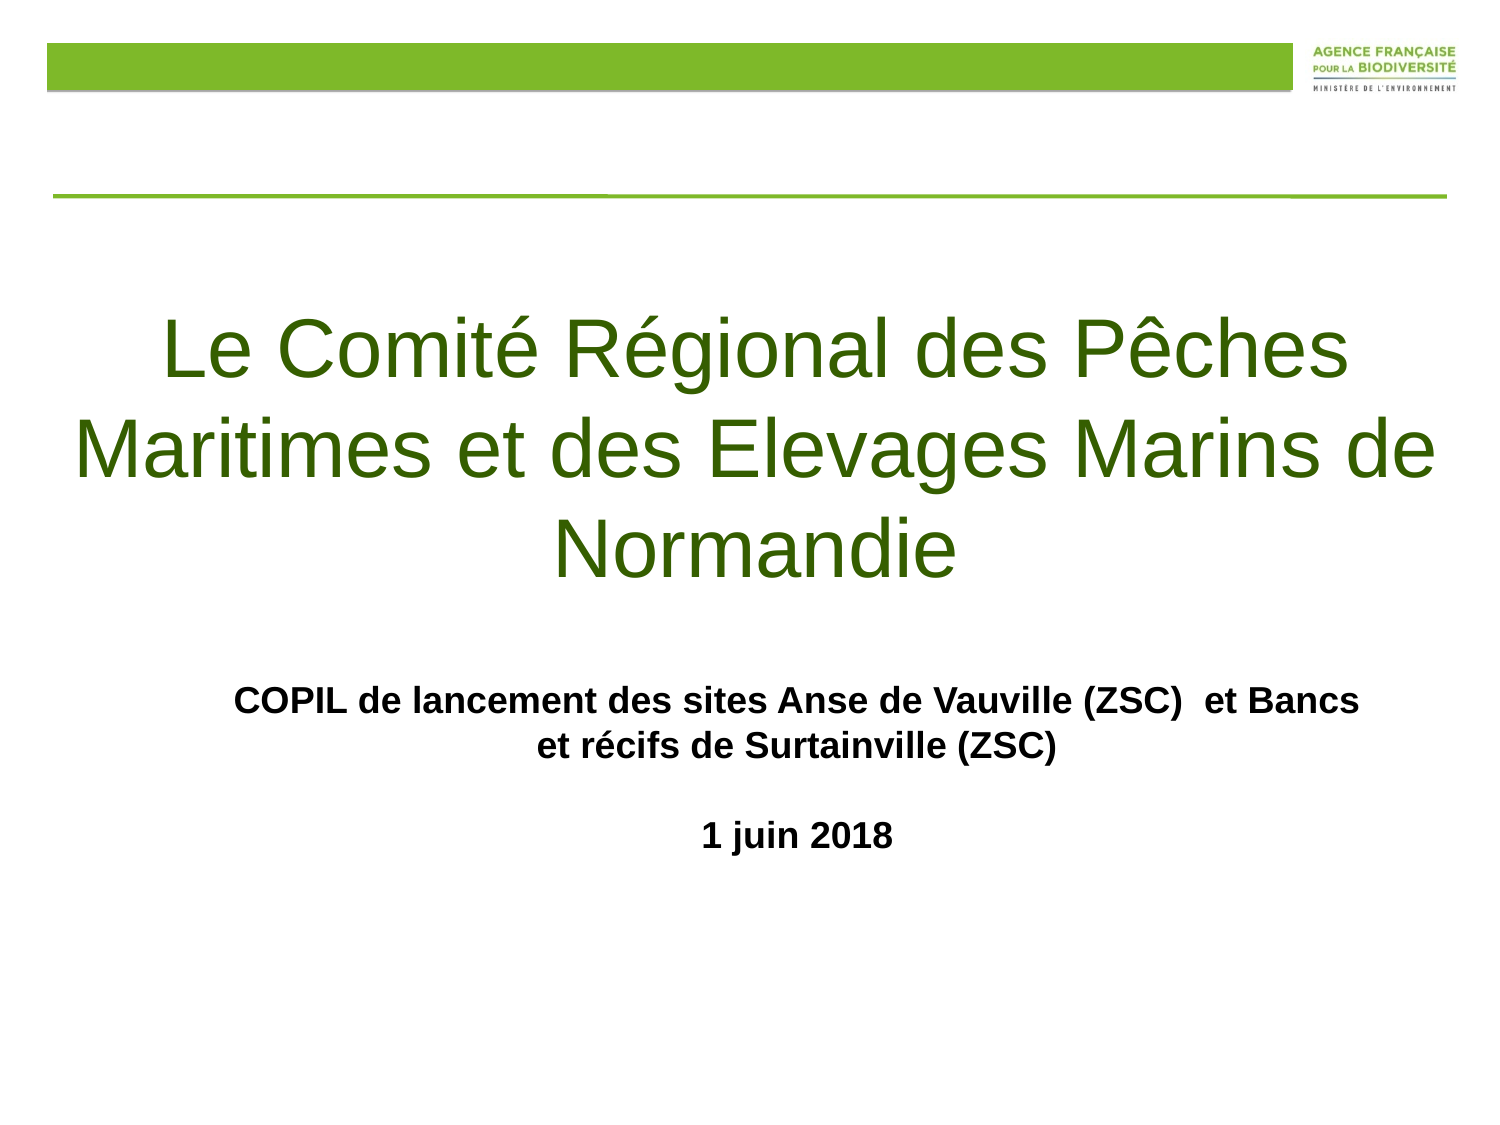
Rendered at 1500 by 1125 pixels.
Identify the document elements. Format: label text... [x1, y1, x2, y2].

text_box COPIL de lancement des sites Anse de Vauville (ZSC) et Bancs et récifs de Surtainville (ZSC) 1 juin 2018 [218, 668, 1377, 866]
subtitle Le Comité Régional des Pêches Maritimes et des Elevages Marins de Normandie [53, 231, 1459, 657]
